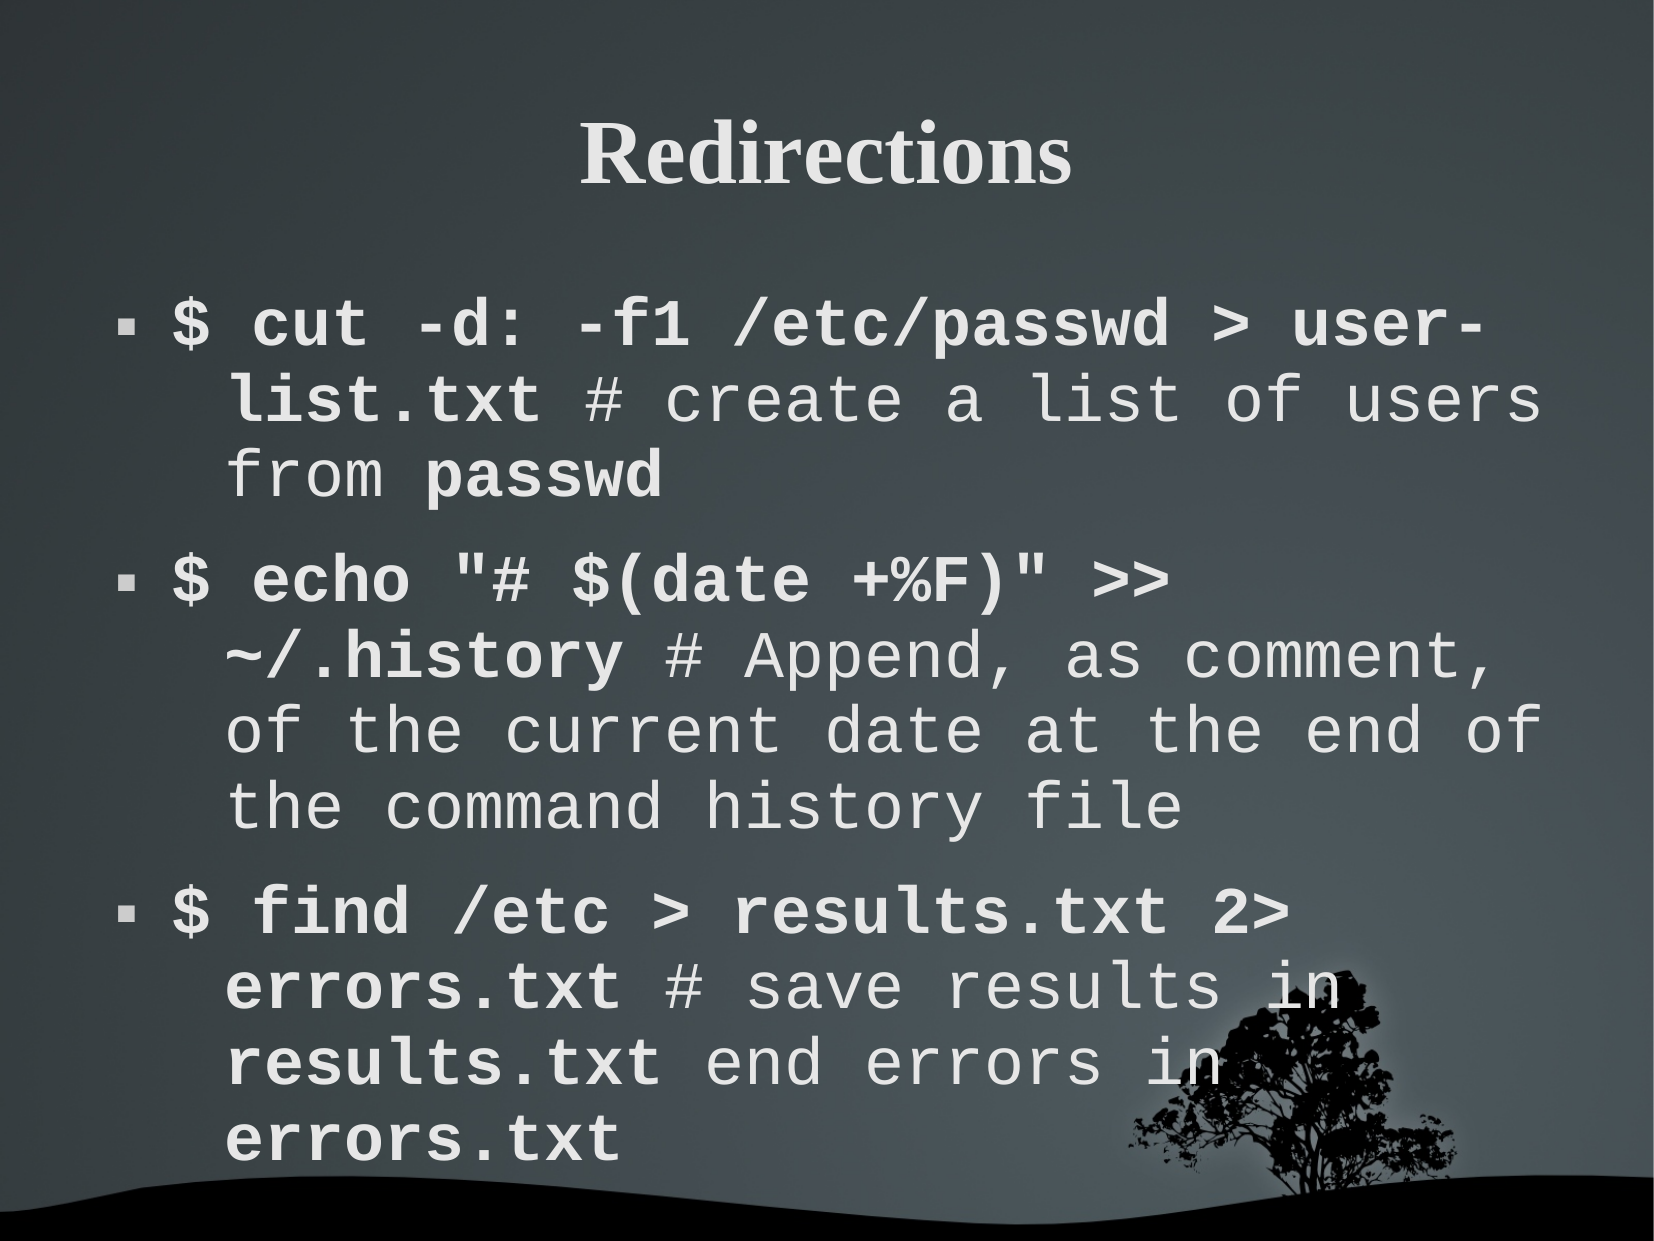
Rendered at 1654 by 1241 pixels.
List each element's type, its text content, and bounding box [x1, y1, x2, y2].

list $ cut -d: -f1 /etc/passwd > user-list.txt # create a list of users from passwd $ echo "# $(date +%F)" >> ~/.history # Append, as comment, of the current date at the end of the command history file $ find /etc > results.txt 2> errors.txt # save results in results.txt end errors in errors.txt [82, 290, 1571, 1109]
picture [0, 0, 1654, 1241]
title Redirections [82, 49, 1571, 257]
